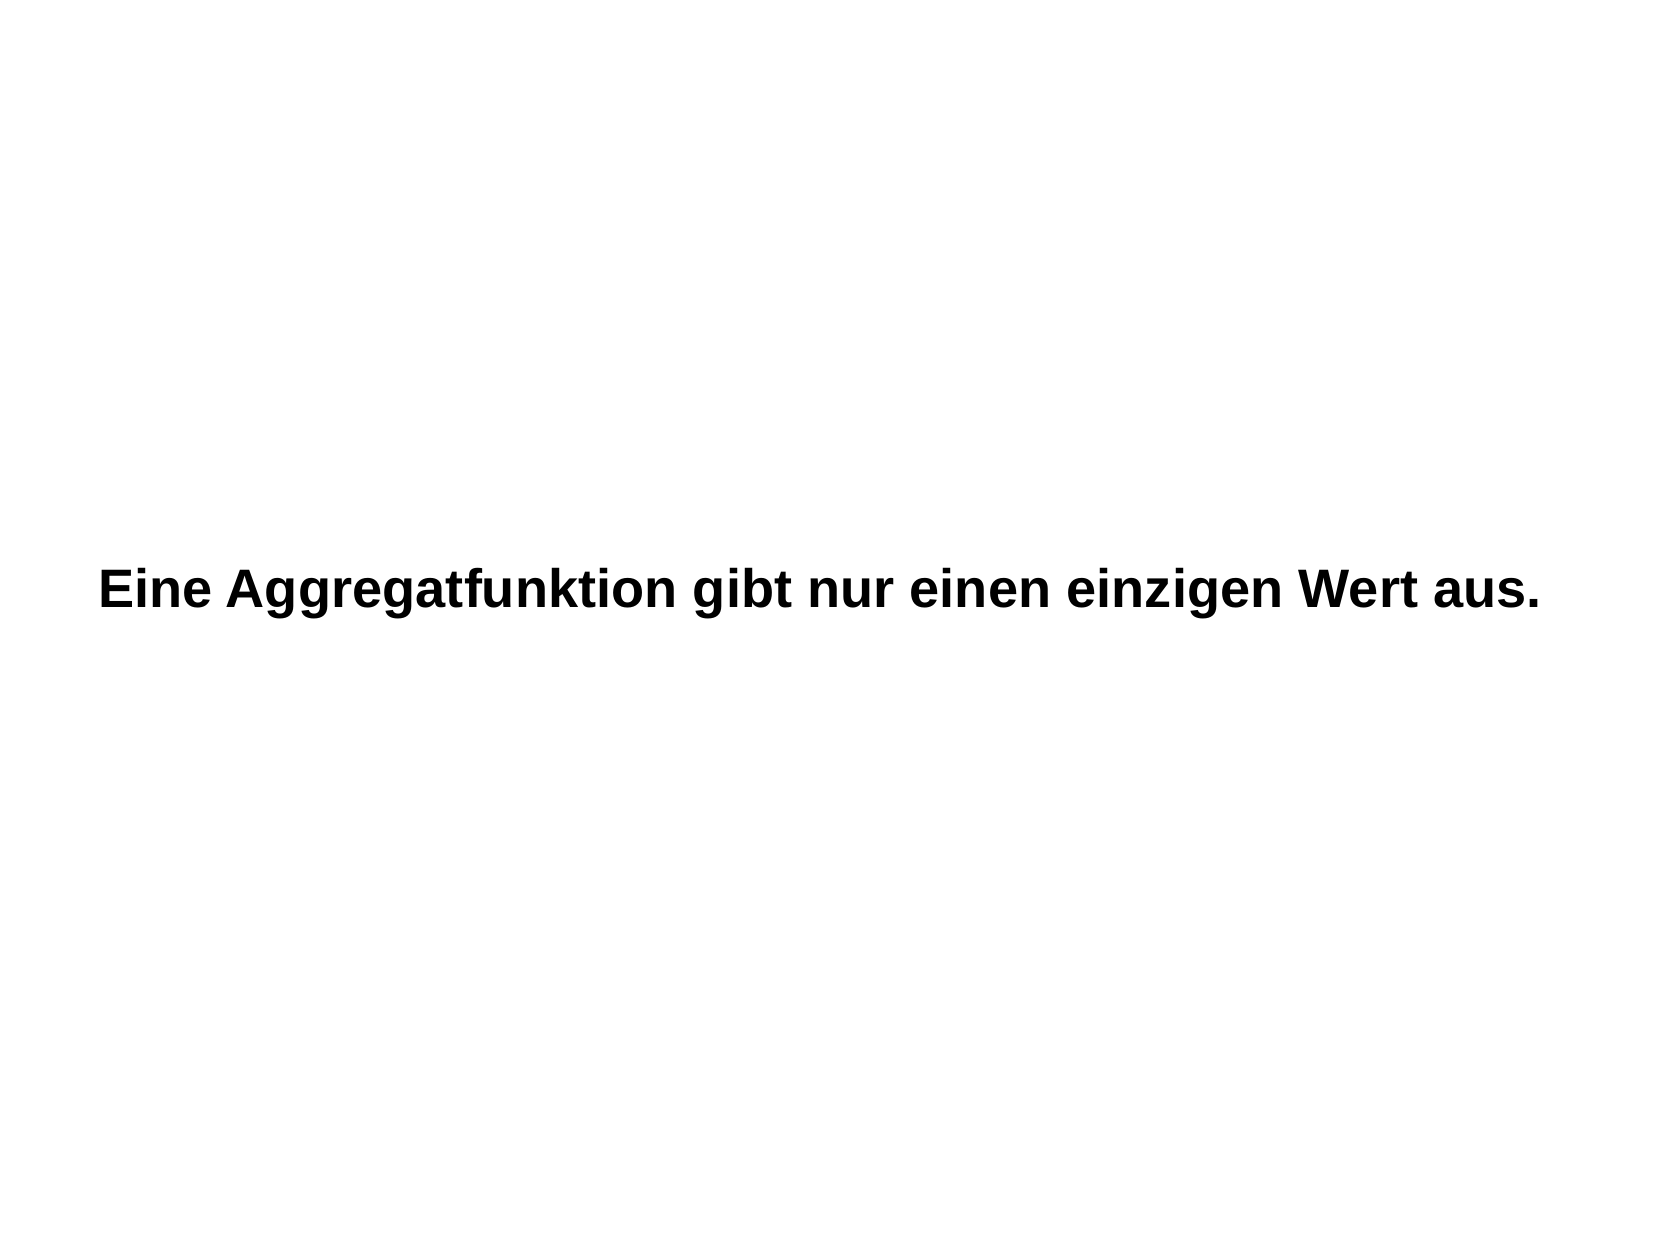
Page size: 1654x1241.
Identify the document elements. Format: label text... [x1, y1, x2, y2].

title Eine Aggregatfunktion gibt nur einen einzigen Wert aus. [76, 510, 1566, 668]
